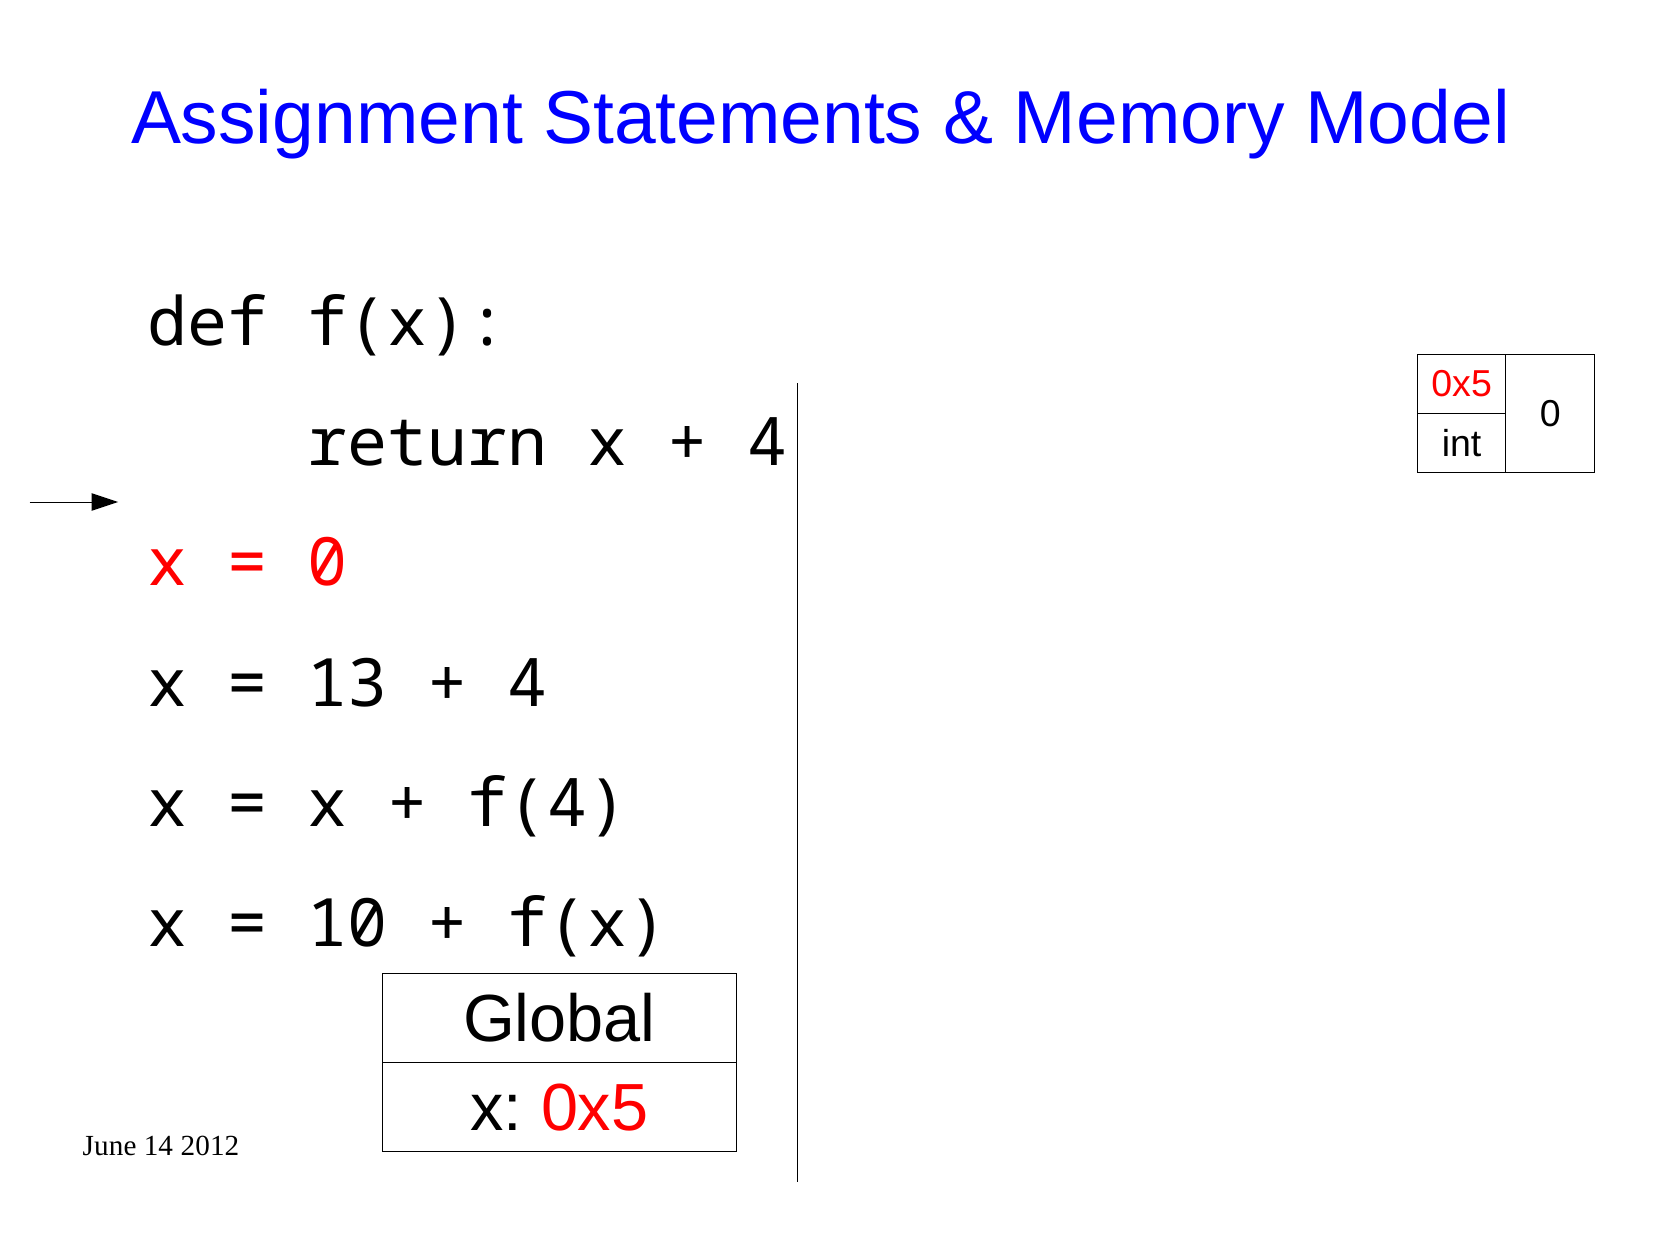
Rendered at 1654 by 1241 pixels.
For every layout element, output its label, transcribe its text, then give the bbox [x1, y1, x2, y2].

text_box Global [382, 973, 737, 1062]
text_box 0x5 [1417, 354, 1505, 414]
text_box 0 [1505, 354, 1595, 473]
list def f(x): return x + 4 x = 0 x = 13 + 4 x = x + f(4) x = 10 + f(x) [76, 274, 1506, 822]
title Assignment Statements & Memory Model [76, 58, 1565, 178]
text_box x: 0x5 [382, 1062, 737, 1152]
text_box int [1417, 414, 1505, 473]
